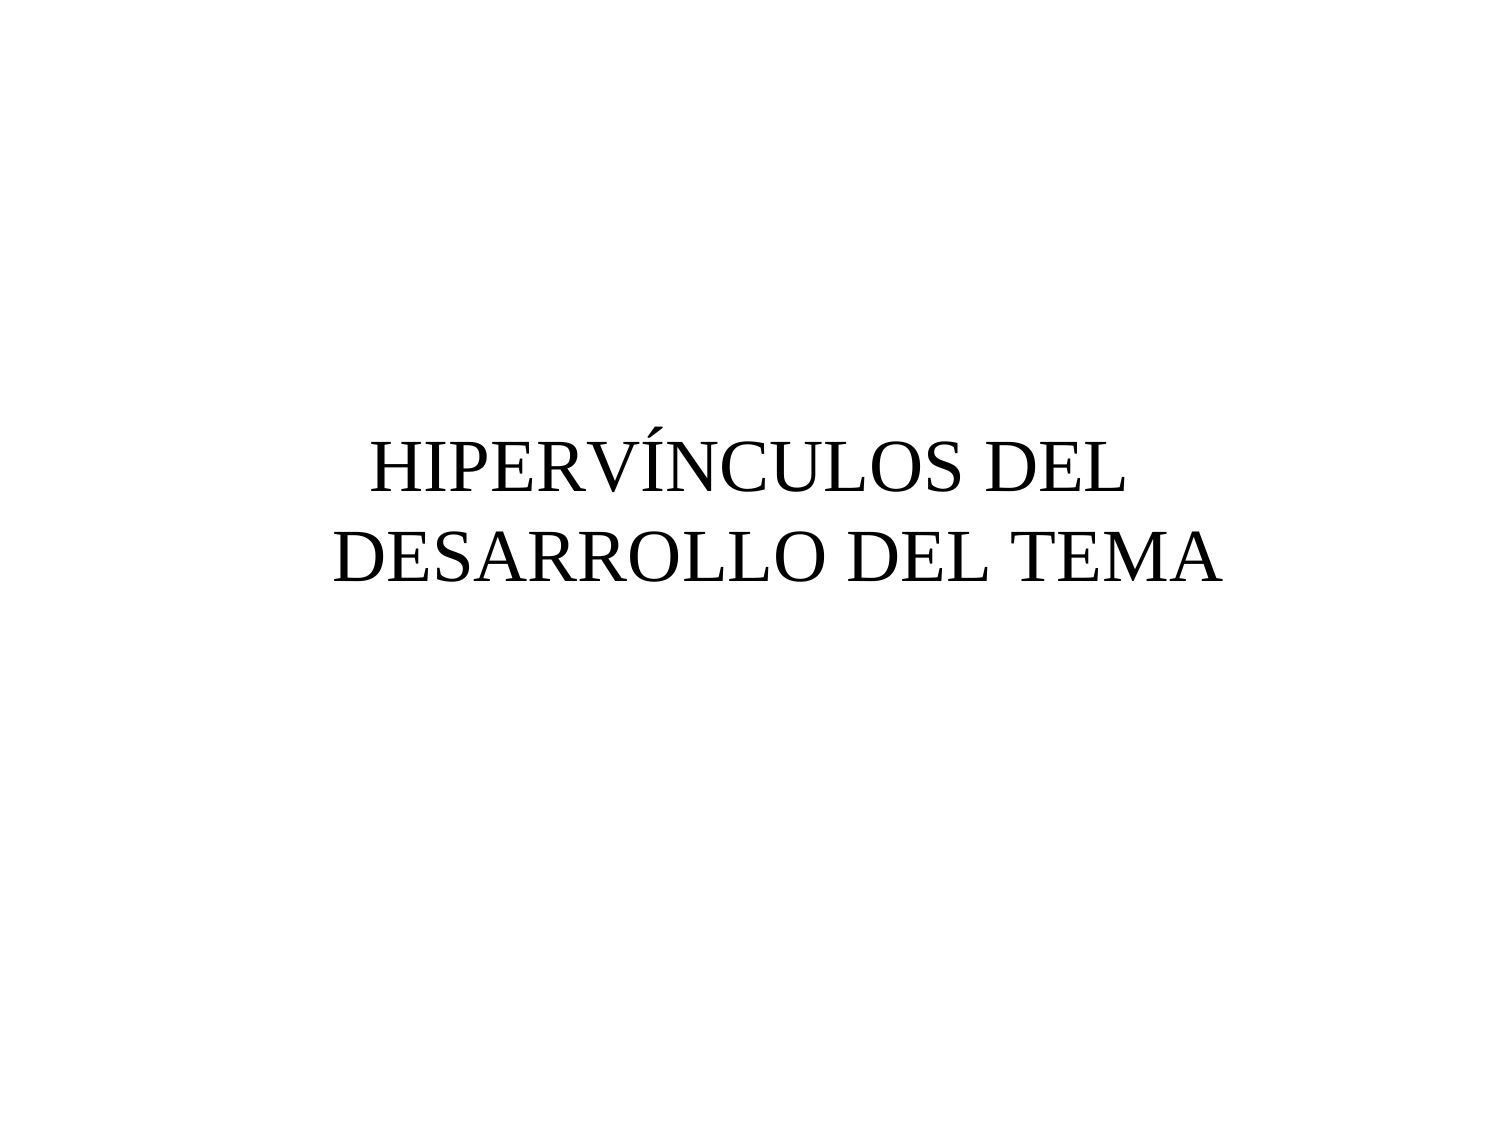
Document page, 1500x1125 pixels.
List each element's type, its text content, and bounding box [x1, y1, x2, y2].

list HIPERVÍNCULOS DEL DESARROLLO DEL TEMA [112, 408, 1388, 1000]
